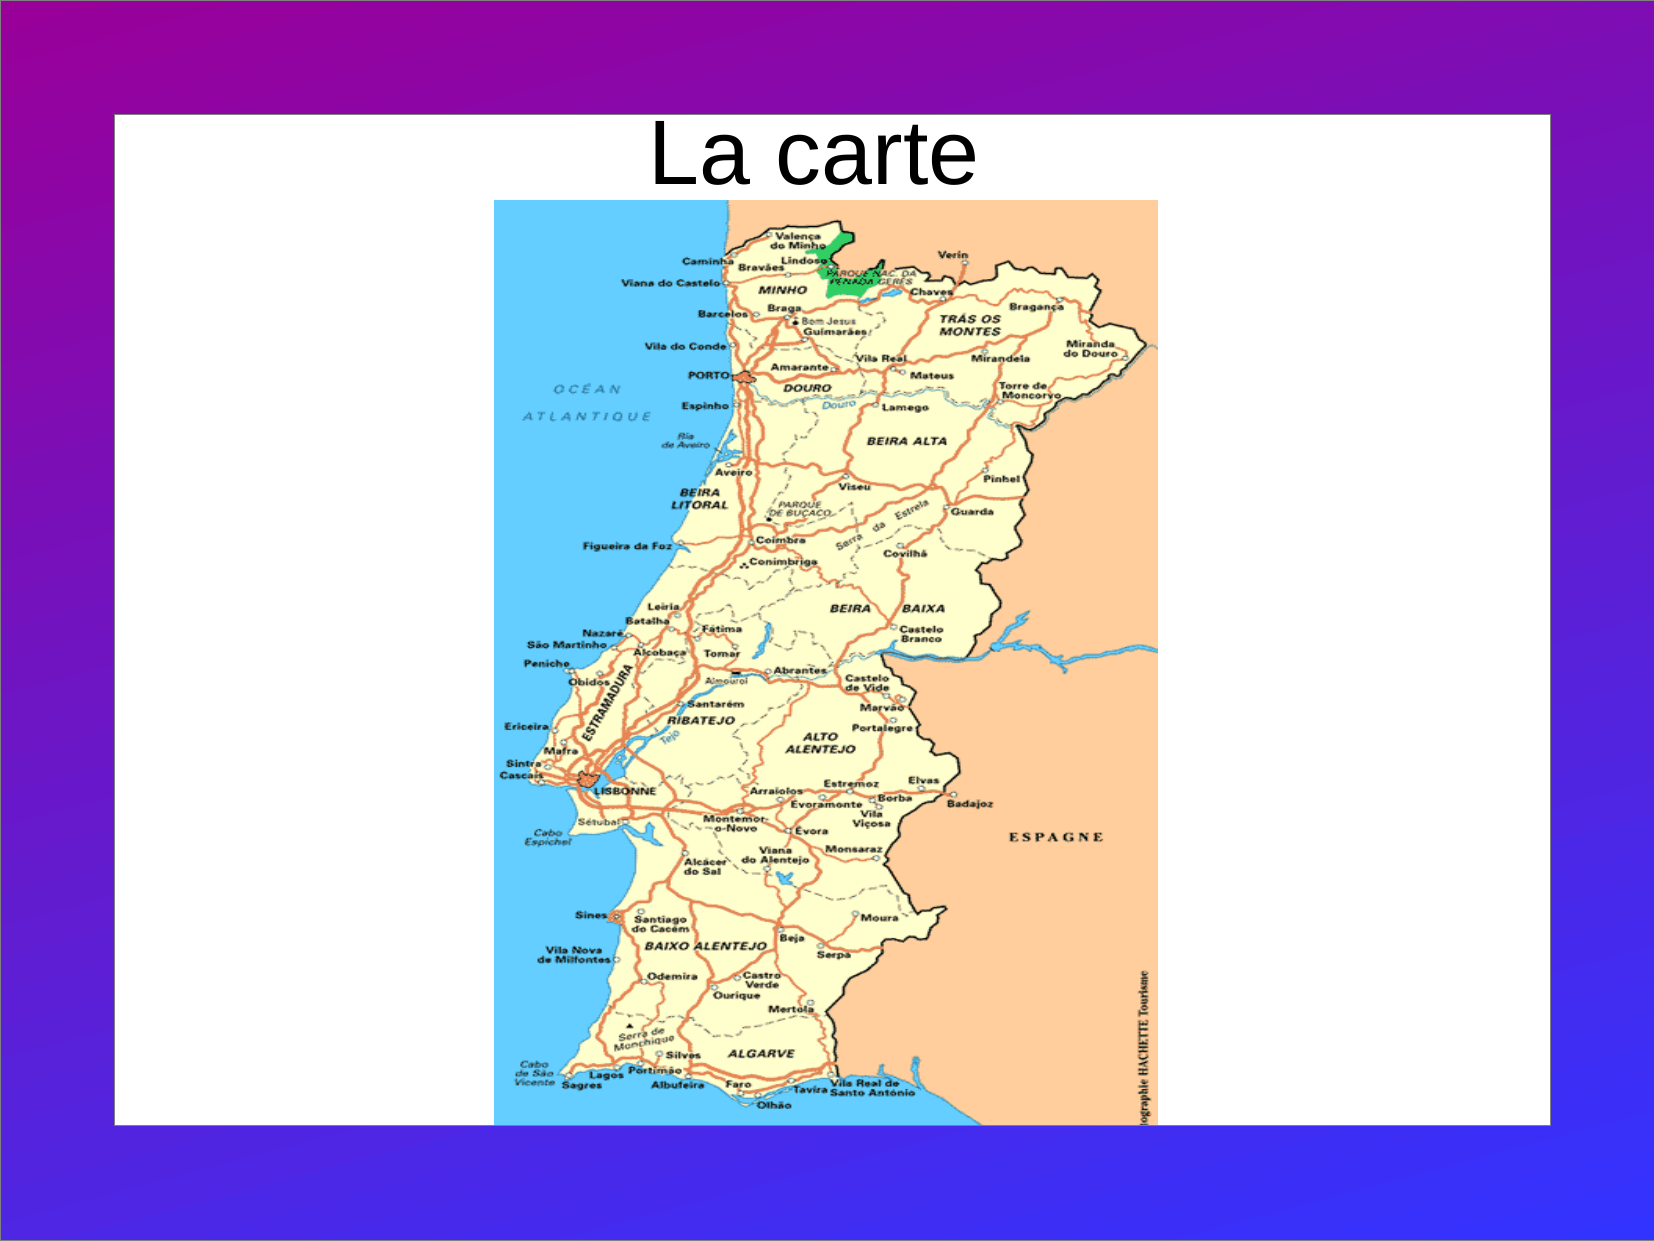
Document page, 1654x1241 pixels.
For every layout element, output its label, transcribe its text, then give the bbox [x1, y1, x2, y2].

title La carte [115, 115, 1550, 257]
text_box [0, 0, 1654, 1241]
picture [494, 200, 1158, 1125]
